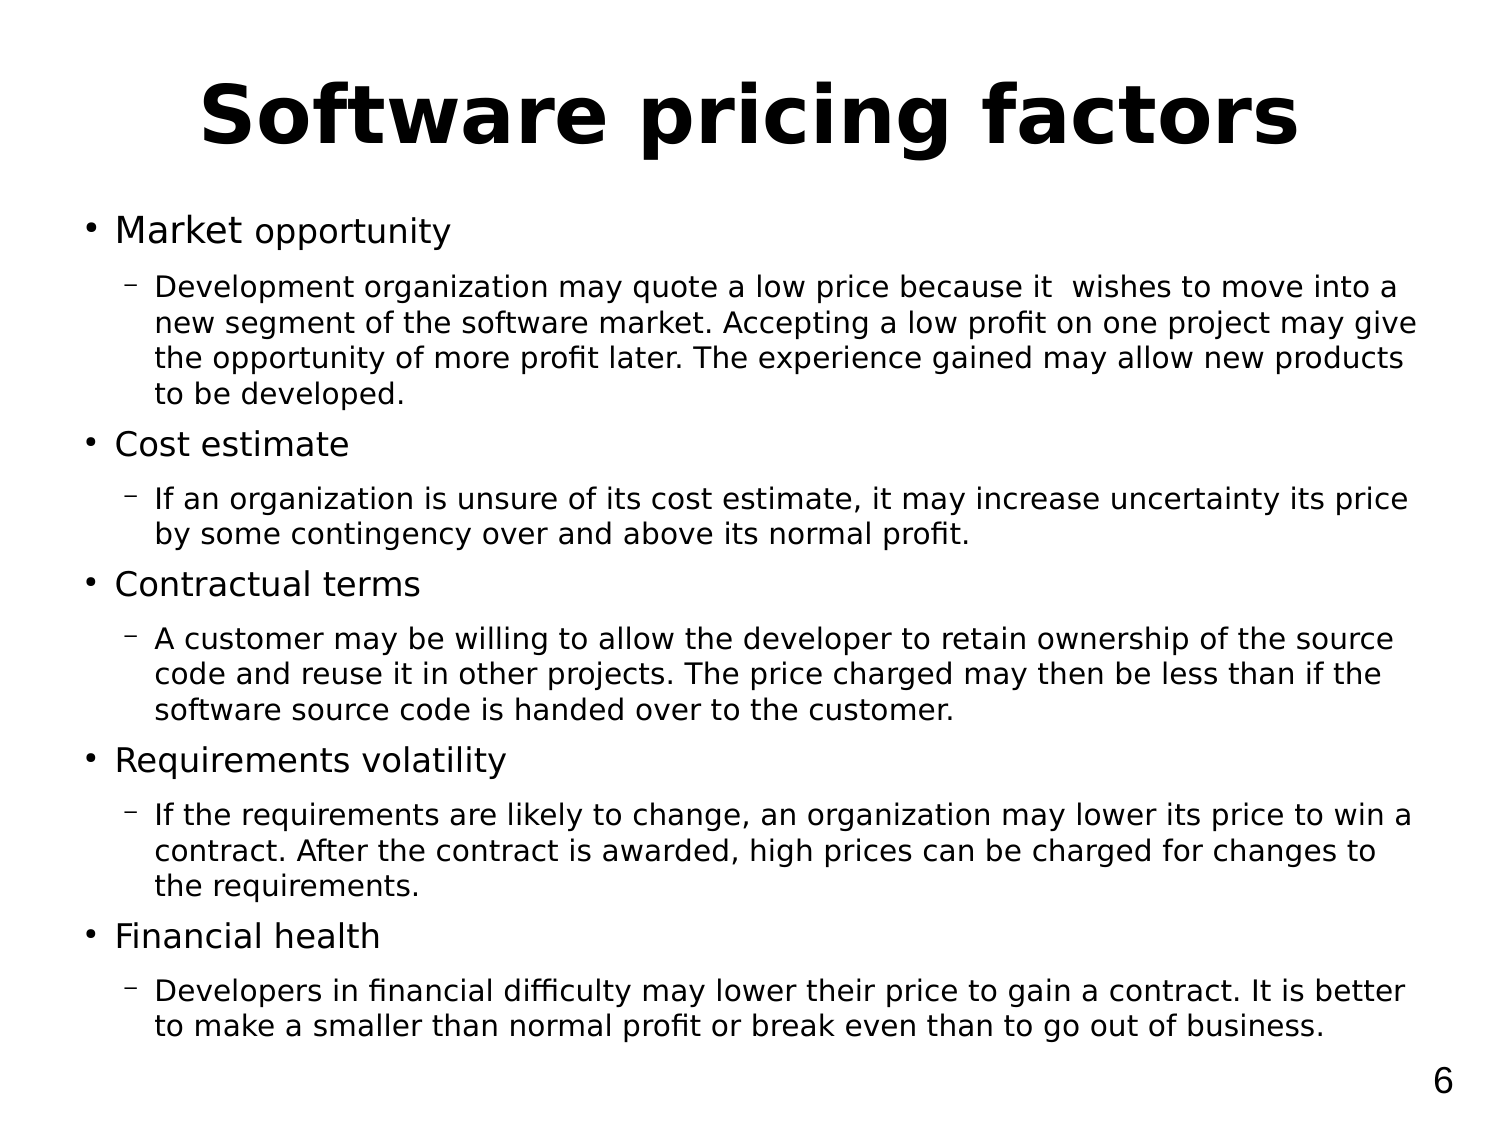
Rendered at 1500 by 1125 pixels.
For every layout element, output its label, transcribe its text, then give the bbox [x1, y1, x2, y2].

title Software pricing factors [75, 44, 1425, 177]
list Market opportunity Development organization may quote a low price because it wishes to move into a new segment of the software market. Accepting a low profit on one project may give the opportunity of more profit later. The experience gained may allow new products to be developed. Cost estimate If an organization is unsure of its cost estimate, it may increase uncertainty its price by some contingency over and above its normal profit. Contractual terms A customer may be willing to allow the developer to retain ownership of the source code and reuse it in other projects. The price charged may then be less than if the software source code is handed over to the customer. Requirements volatility If the requirements are likely to change, an organization may lower its price to win a contract. After the contract is awarded, high prices can be charged for changes to the requirements. Financial health Developers in financial difficulty may lower their price to gain a contract. It is better to make a smaller than normal profit or break even than to go out of business. [75, 206, 1425, 1093]
